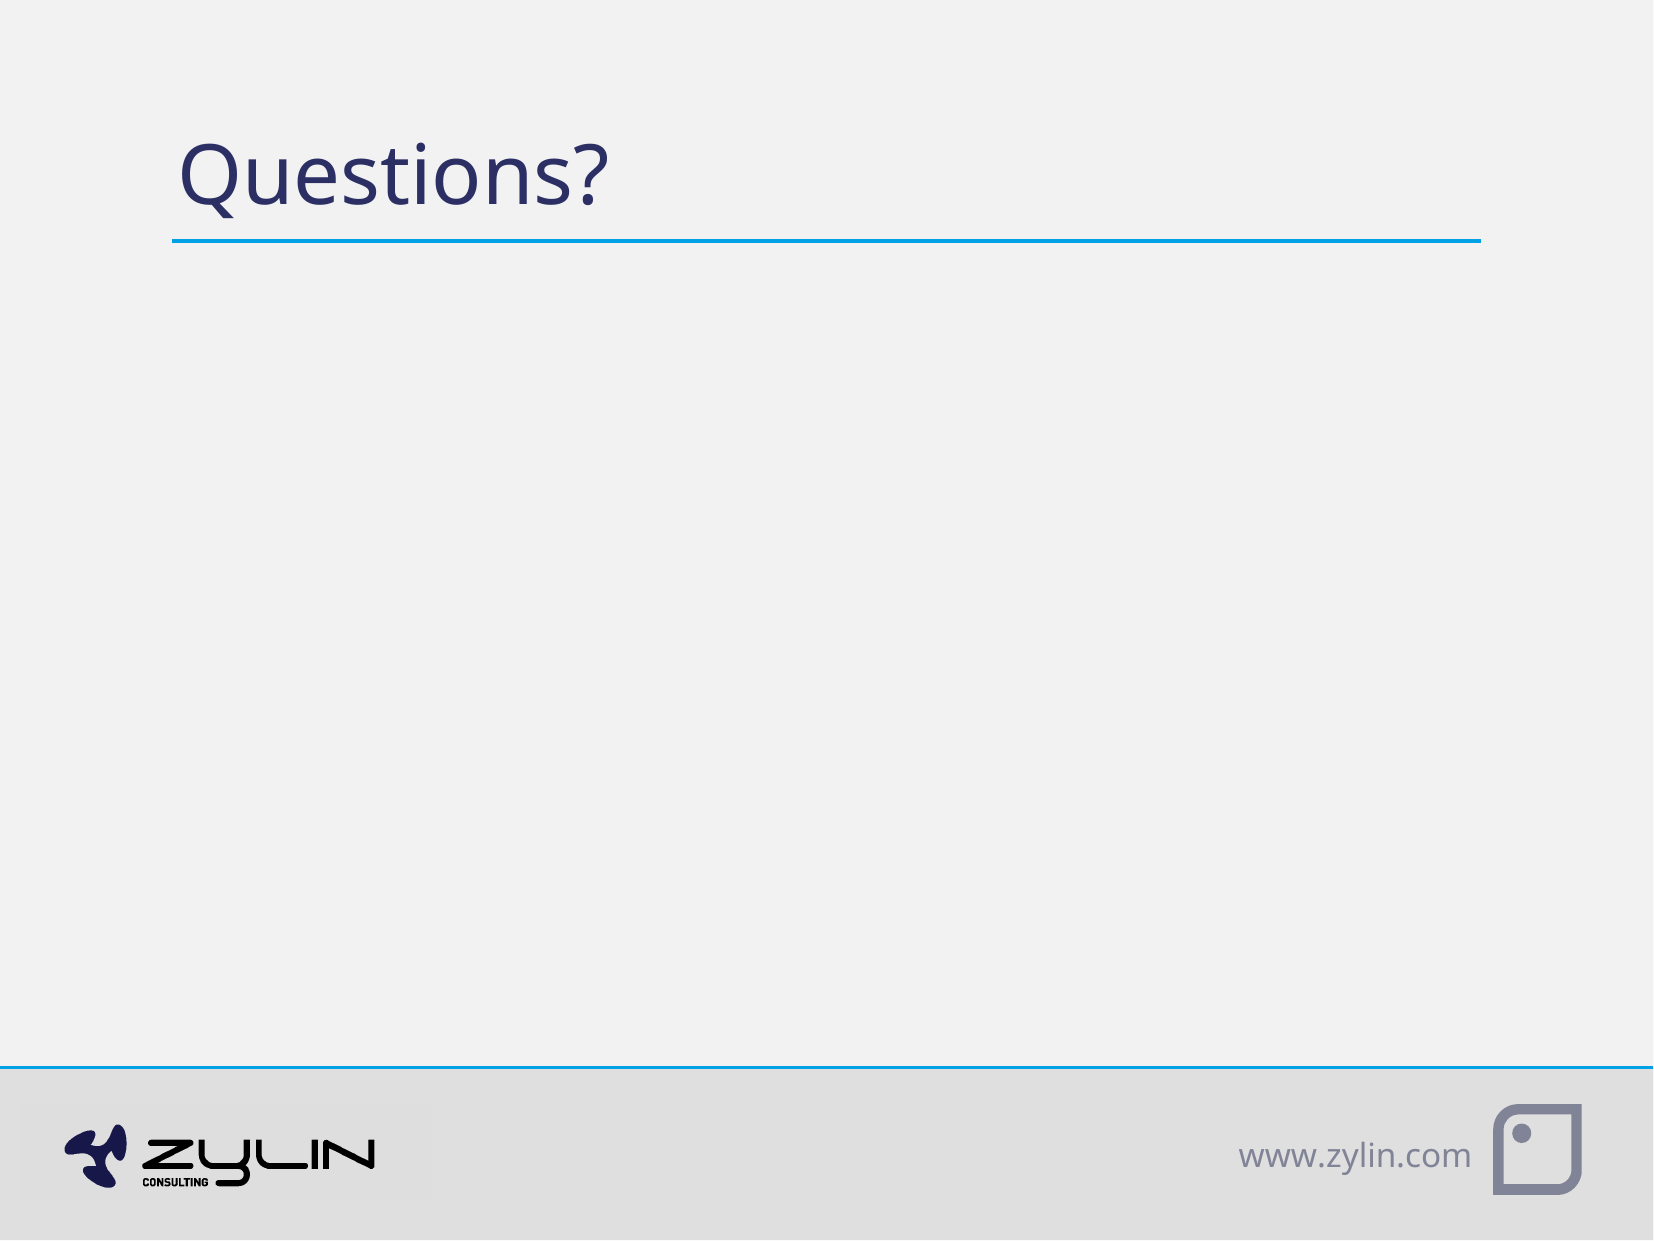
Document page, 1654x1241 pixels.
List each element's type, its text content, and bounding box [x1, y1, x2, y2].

picture [20, 1104, 432, 1200]
title Questions? [177, 122, 1493, 223]
